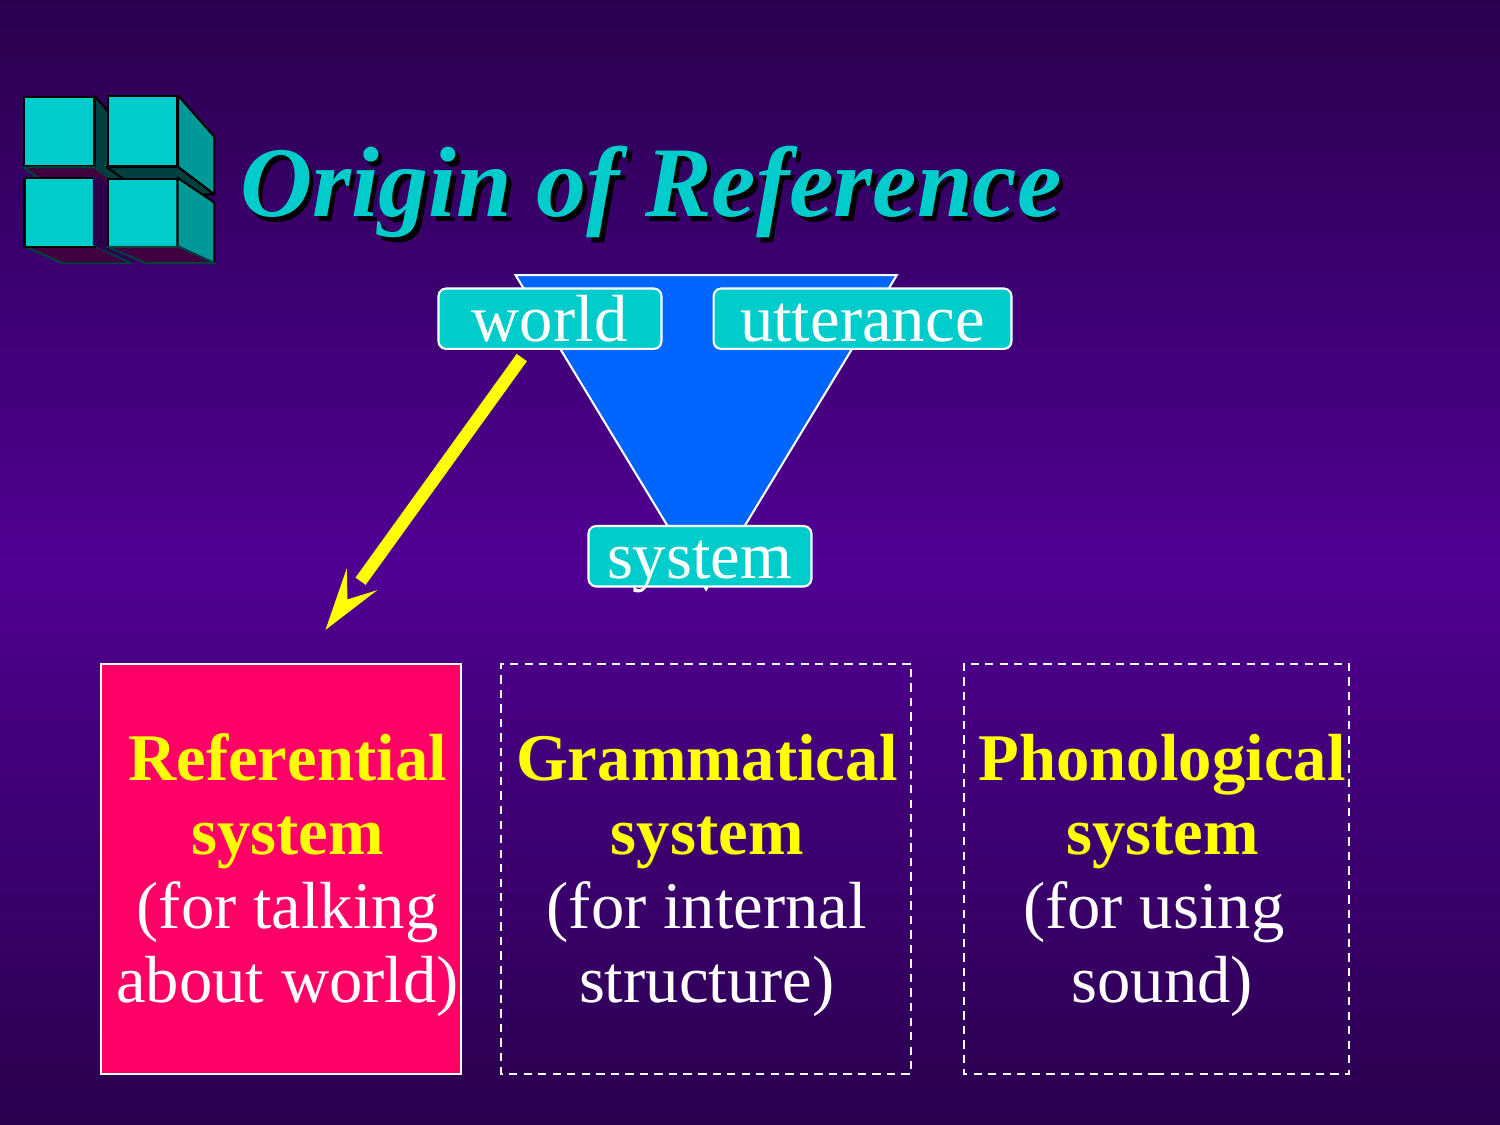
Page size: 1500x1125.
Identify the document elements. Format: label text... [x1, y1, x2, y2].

text_box utterance [713, 288, 1012, 349]
text_box Phonological system (for using sound) [963, 663, 1349, 1074]
text_box [515, 275, 897, 526]
title Origin of Reference [224, 78, 1388, 288]
text_box Referential system (for talking about world) [100, 663, 462, 1074]
text_box world [438, 288, 662, 349]
text_box Grammatical system (for internal structure) [501, 663, 912, 1074]
text_box system [588, 526, 812, 587]
